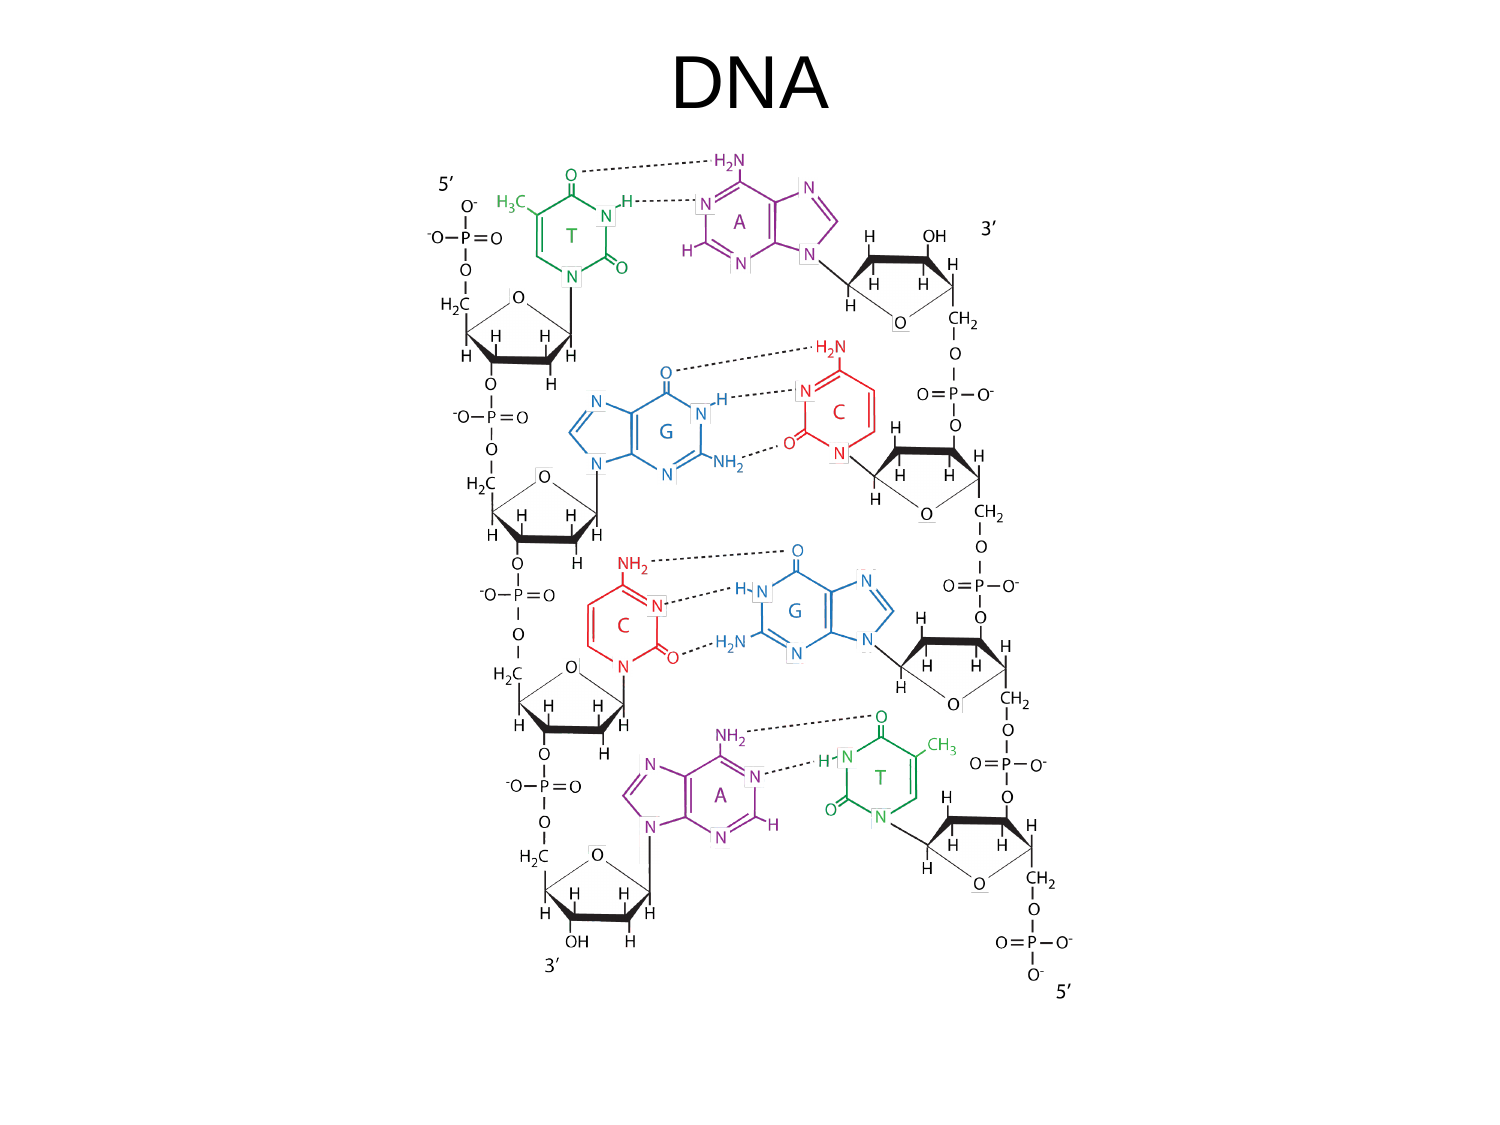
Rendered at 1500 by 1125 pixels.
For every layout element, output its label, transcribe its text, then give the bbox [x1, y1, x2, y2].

title DNA [75, 24, 1426, 133]
picture [425, 149, 1074, 1005]
